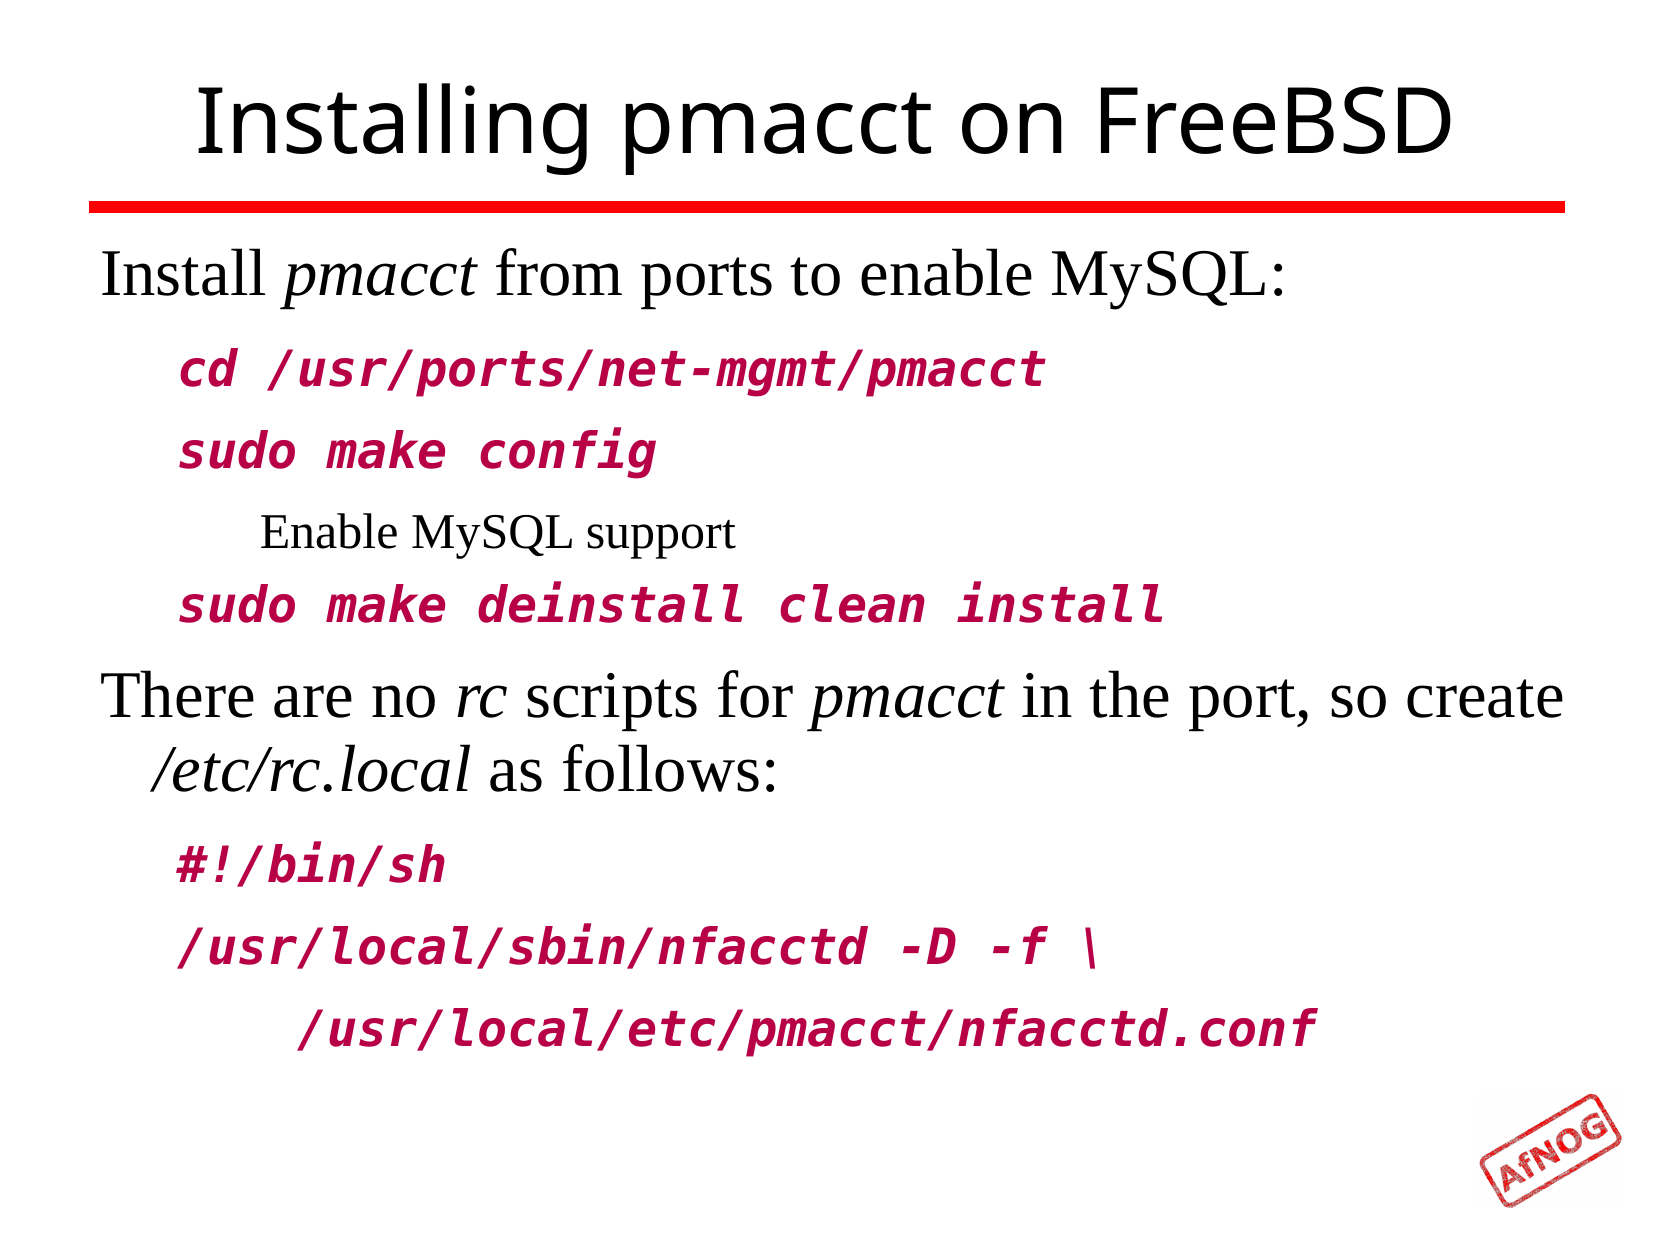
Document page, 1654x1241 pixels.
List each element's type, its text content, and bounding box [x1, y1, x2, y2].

list Install pmacct from ports to enable MySQL: cd /usr/ports/net-mgmt/pmacct sudo make config Enable MySQL support sudo make deinstall clean install There are no rc scripts for pmacct in the port, so create /etc/rc.local as follows: #!/bin/sh /usr/local/sbin/nfacctd -D -f \ /usr/local/etc/pmacct/nfacctd.conf [82, 236, 1571, 1123]
title Installing pmacct on FreeBSD [88, 29, 1565, 207]
picture [1476, 1090, 1625, 1211]
